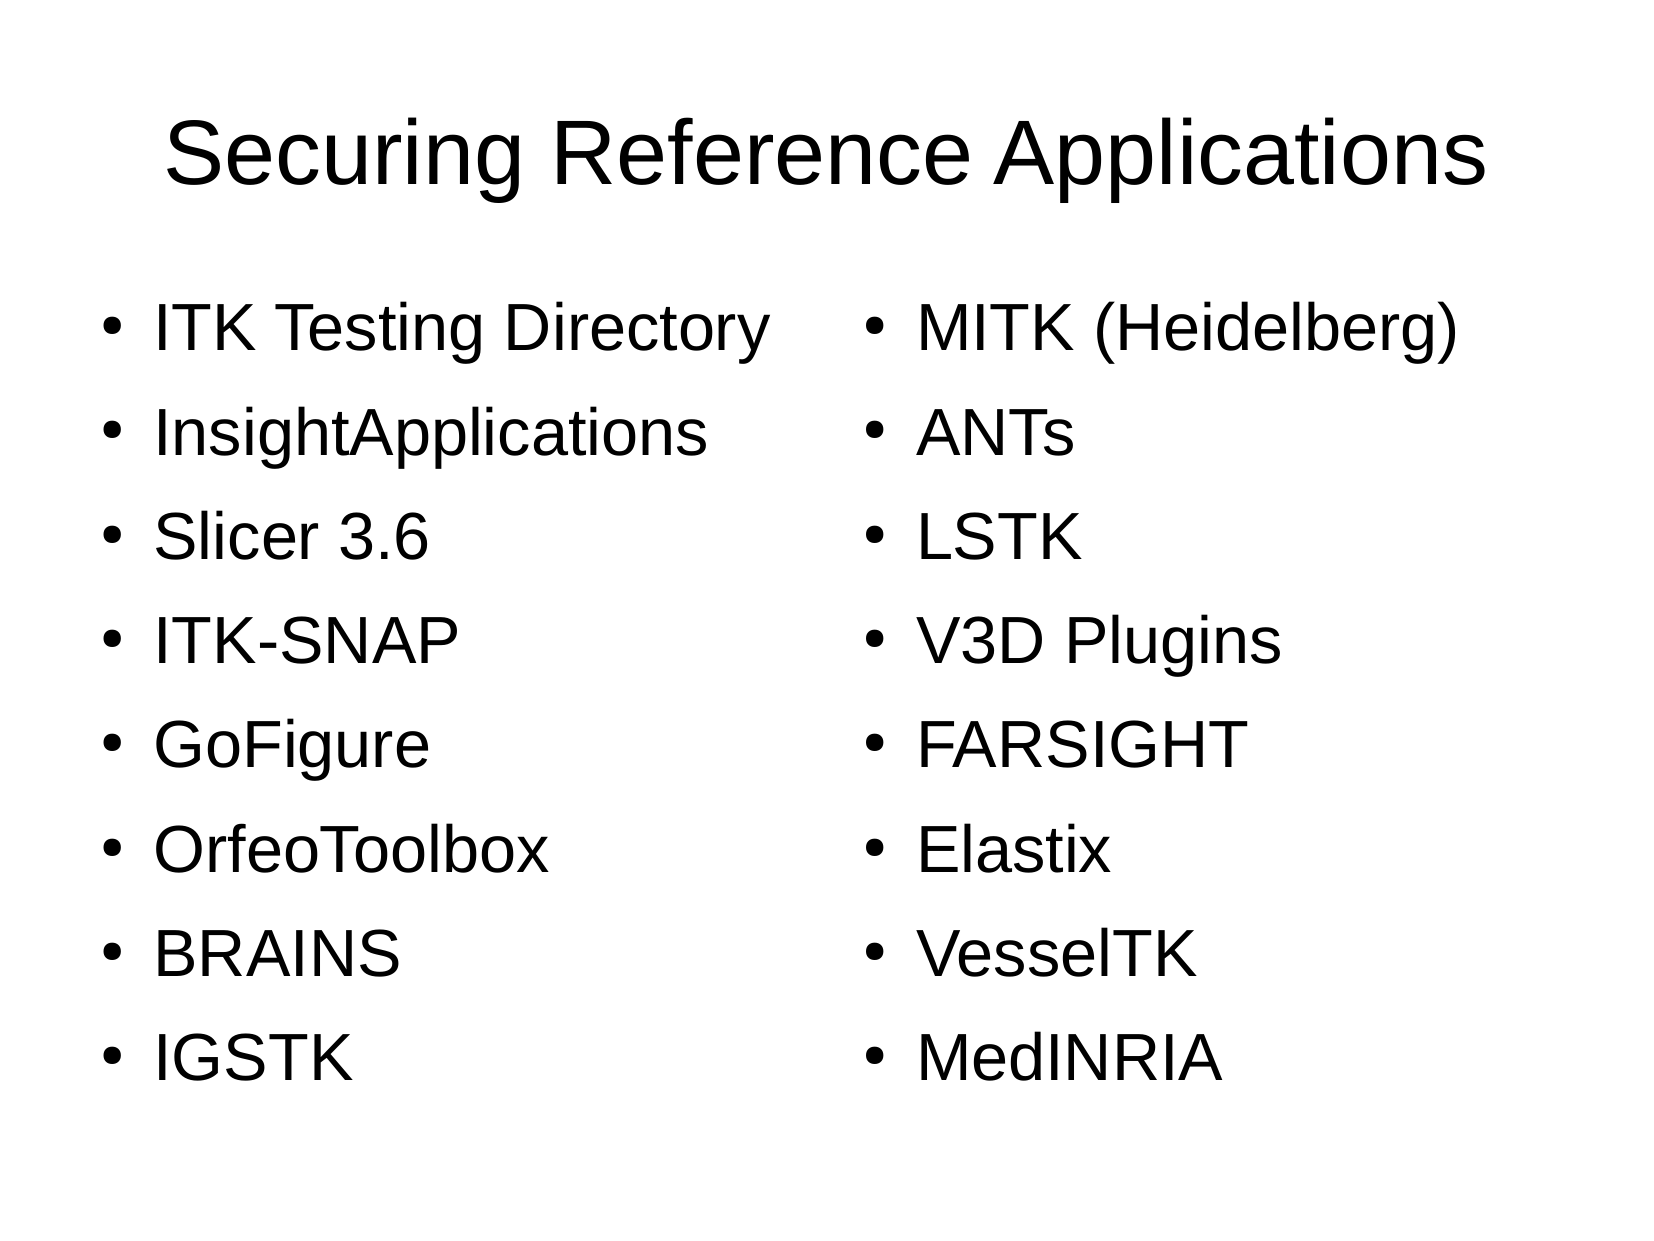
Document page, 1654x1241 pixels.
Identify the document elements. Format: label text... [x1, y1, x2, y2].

list MITK (Heidelberg) ANTs LSTK V3D Plugins FARSIGHT Elastix VesselTK MedINRIA [845, 290, 1572, 1109]
list ITK Testing Directory InsightApplications Slicer 3.6 ITK-SNAP GoFigure OrfeoToolbox BRAINS IGSTK [82, 290, 809, 1109]
title Securing Reference Applications [82, 49, 1571, 257]
